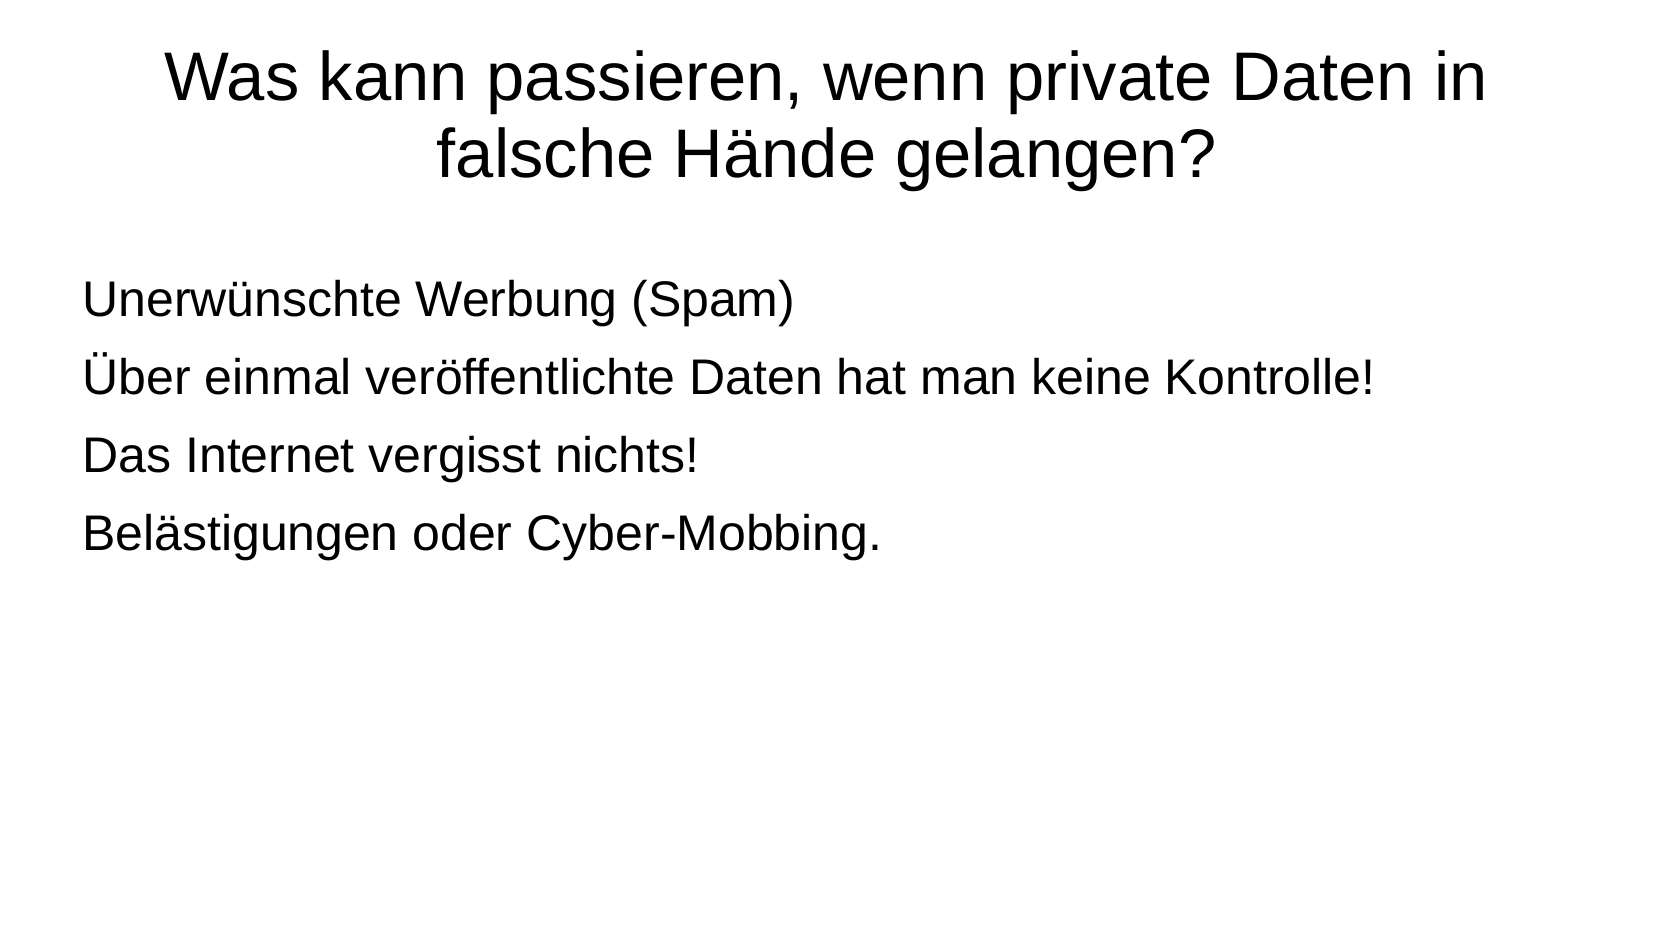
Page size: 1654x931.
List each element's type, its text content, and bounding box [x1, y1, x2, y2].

list Unerwünschte Werbung (Spam) Über einmal veröffentlichte Daten hat man keine Kontrolle! Das Internet vergisst nichts! Belästigungen oder Cyber-Mobbing. [82, 271, 1538, 752]
title Was kann passieren, wenn private Daten in falsche Hände gelangen? [82, 37, 1571, 192]
